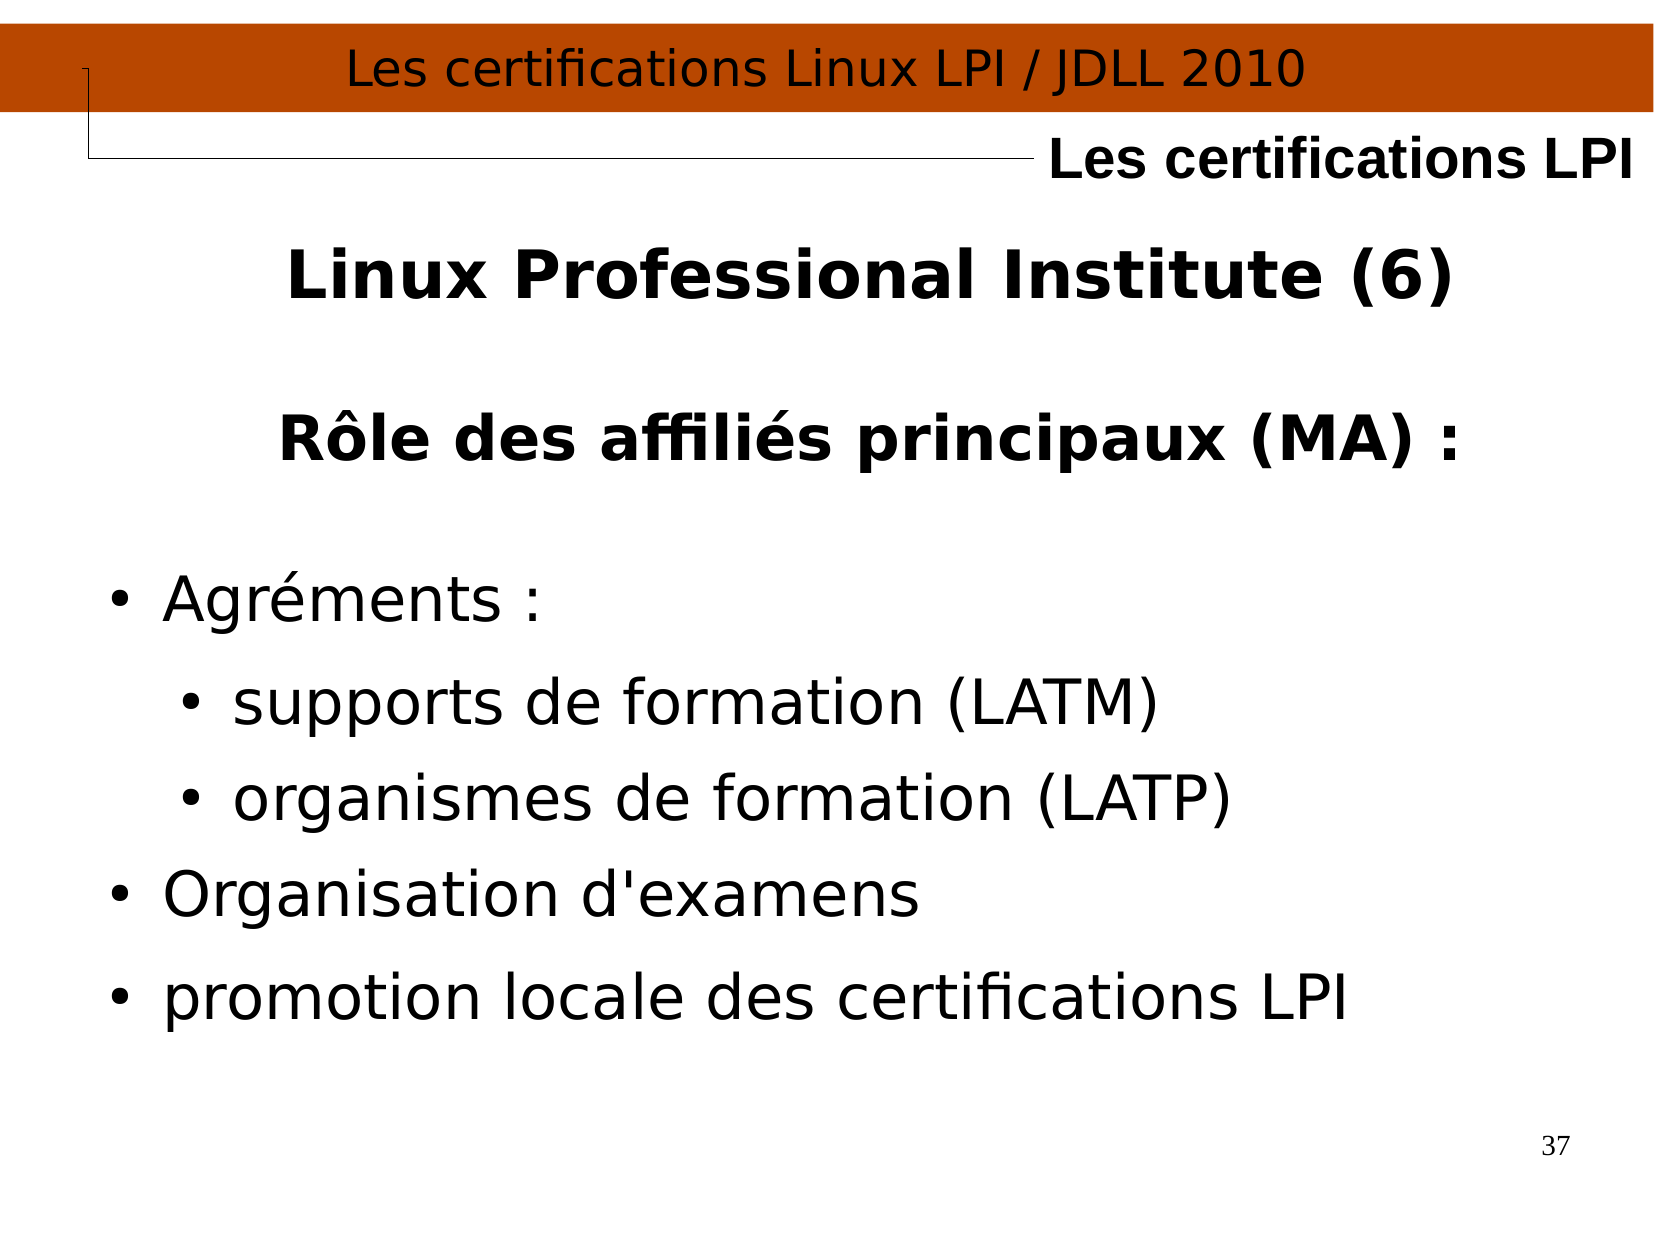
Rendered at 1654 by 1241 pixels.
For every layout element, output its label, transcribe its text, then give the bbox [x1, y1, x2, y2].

text_box [0, 23, 1654, 113]
text_box Les certifications LPI [1033, 118, 1654, 198]
title Les certifications Linux LPI / JDLL 2010 [82, 39, 1571, 99]
list Linux Professional Institute (6) Rôle des affiliés principaux (MA) : Agréments : supports de formation (LATM) organismes de formation (LATP) Organisation d'examens promotion locale des certifications LPI [91, 236, 1580, 1047]
